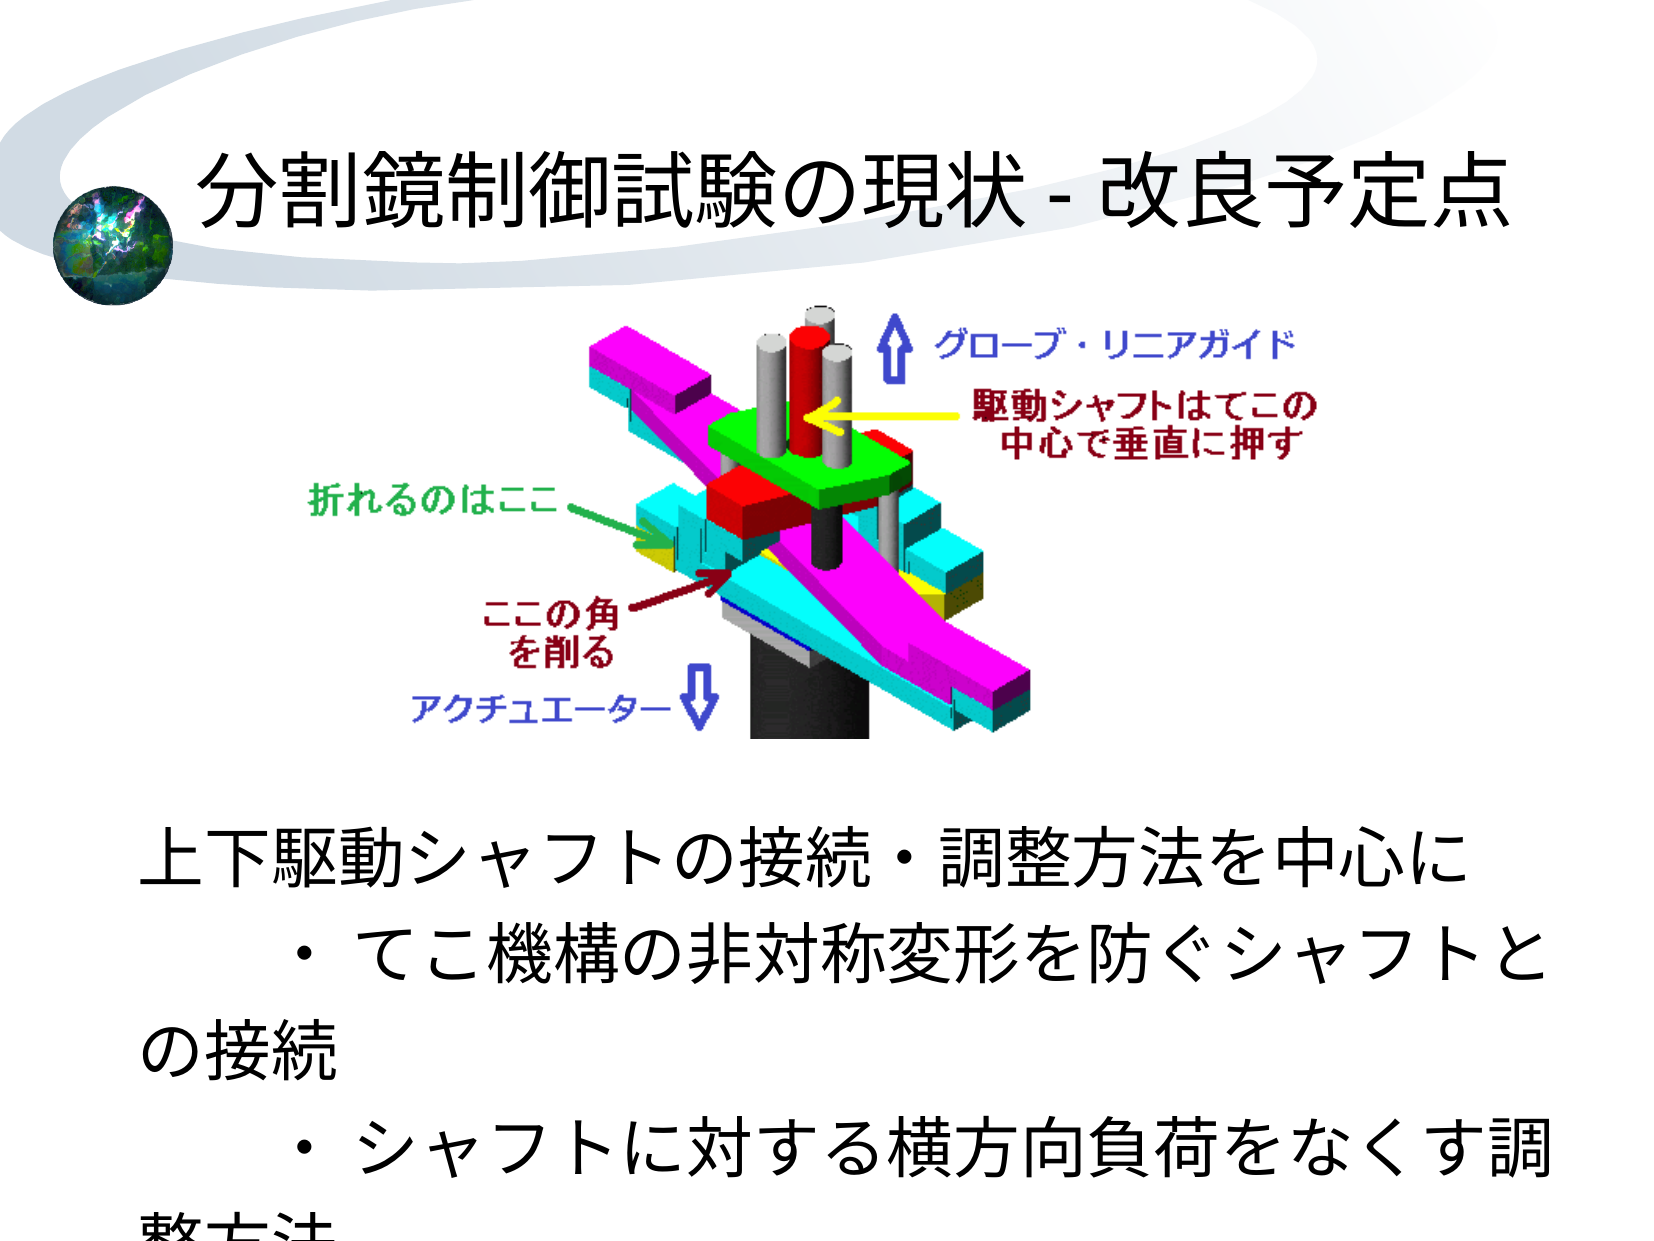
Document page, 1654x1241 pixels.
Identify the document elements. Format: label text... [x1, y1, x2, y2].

picture [43, 175, 182, 314]
text_box 分割鏡制御試験の現状 - 改良予定点 [180, 117, 1595, 226]
picture [286, 295, 1359, 739]
text_box 上下駆動シャフトの接続・調整方法を中心に ・ てこ機構の非対称変形を防ぐシャフトとの接続 ・ シャフトに対する横方向負荷をなくす調整方法 [123, 797, 1625, 1013]
